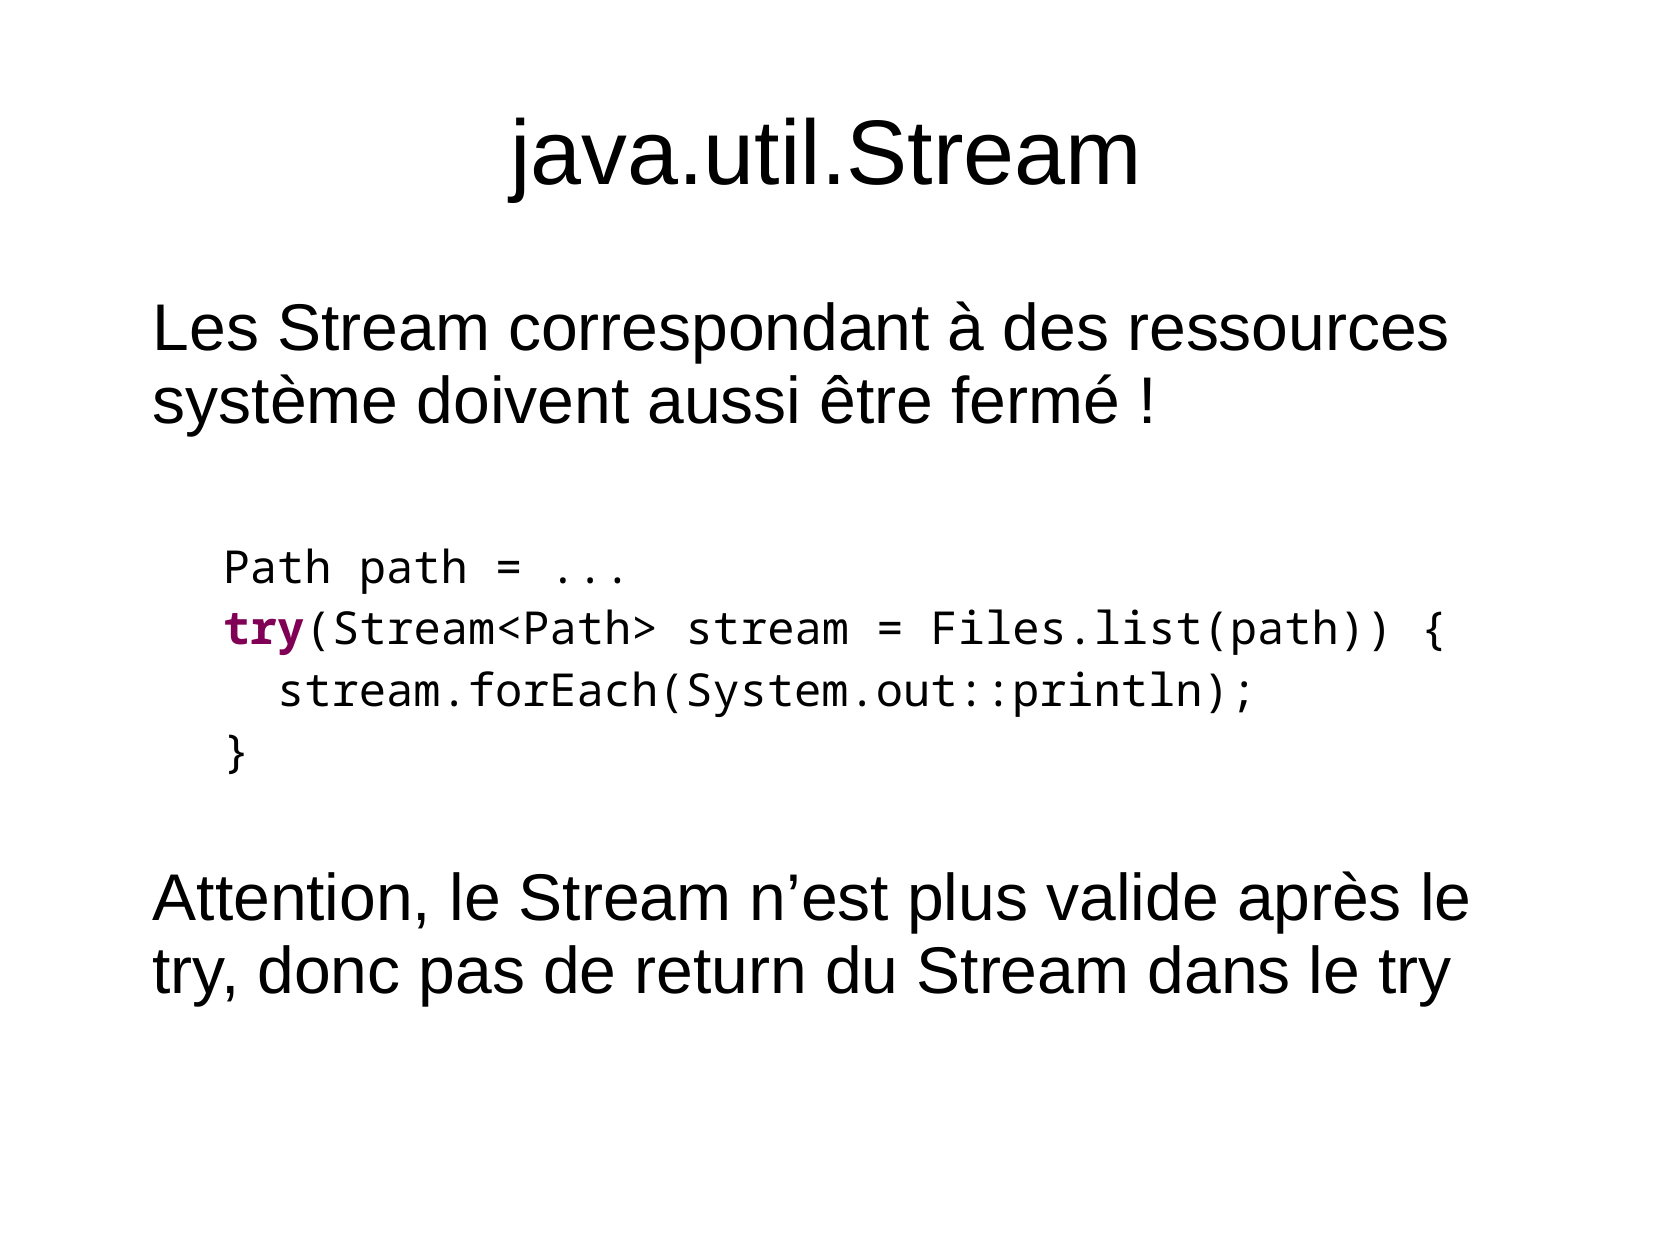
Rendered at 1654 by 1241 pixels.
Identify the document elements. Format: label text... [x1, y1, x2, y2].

title java.util.Stream [82, 49, 1571, 257]
list Les Stream correspondant à des ressources système doivent aussi être fermé ! Path path = ... try(Stream<Path> stream = Files.list(path)) { stream.forEach(System.out::println); } Attention, le Stream n’est plus valide après le try, donc pas de return du Stream dans le try [82, 290, 1571, 1010]
